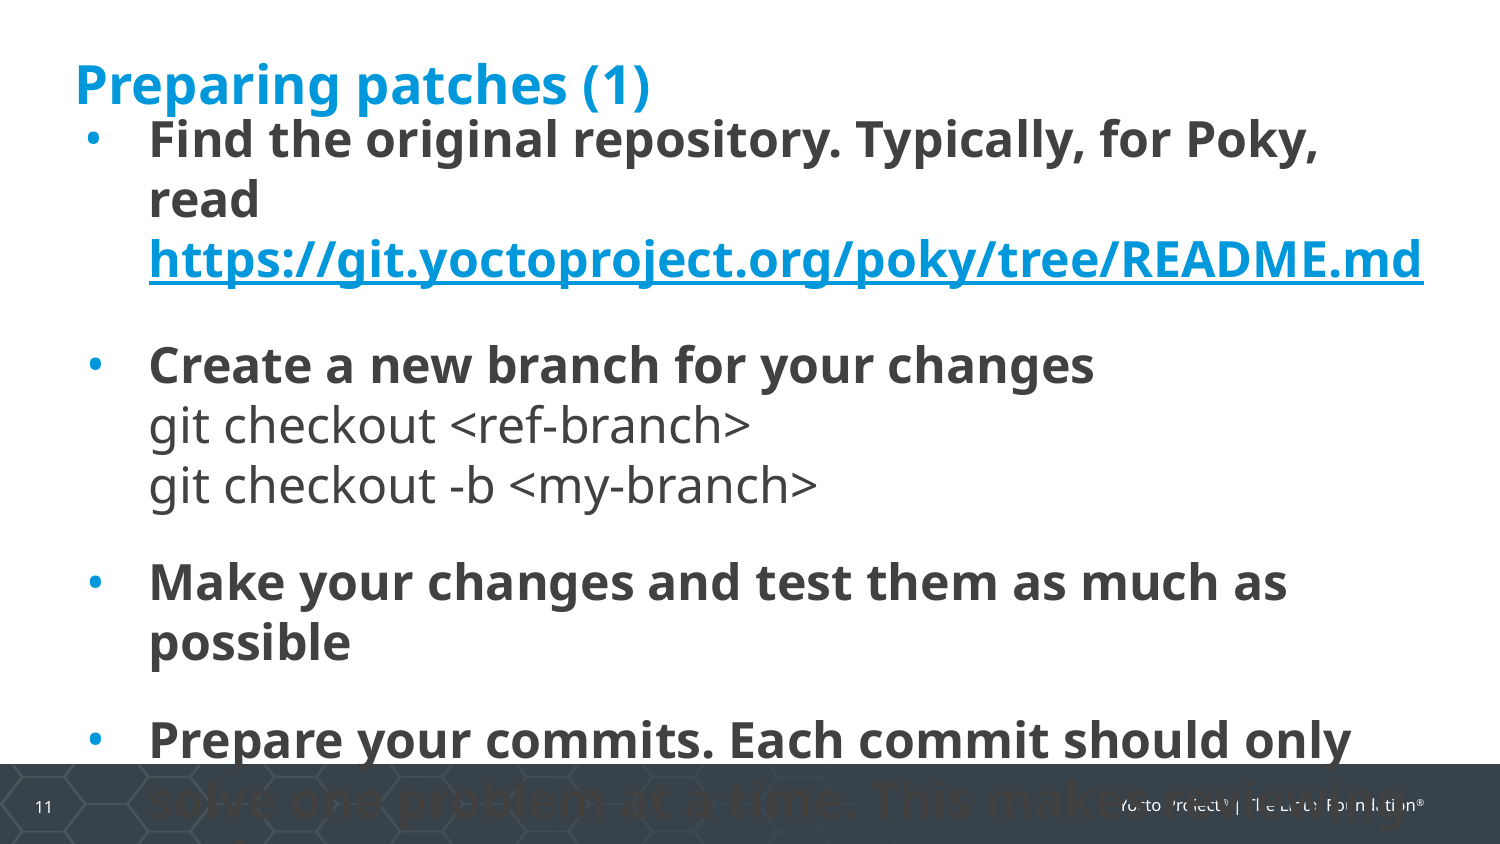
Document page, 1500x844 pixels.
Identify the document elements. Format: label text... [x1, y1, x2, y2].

picture [0, 0, 1500, 844]
list Find the original repository. Typically, for Poky, read https://git.yoctoproject.org/poky/tree/README.md Create a new branch for your changes git checkout <ref-branch> git checkout -b <my-branch> Make your changes and test them as much as possible Prepare your commits. Each commit should only solve one problem at a time. This makes reviewing easier. [73, 107, 1425, 665]
title Preparing patches (1) [74, 50, 1425, 107]
